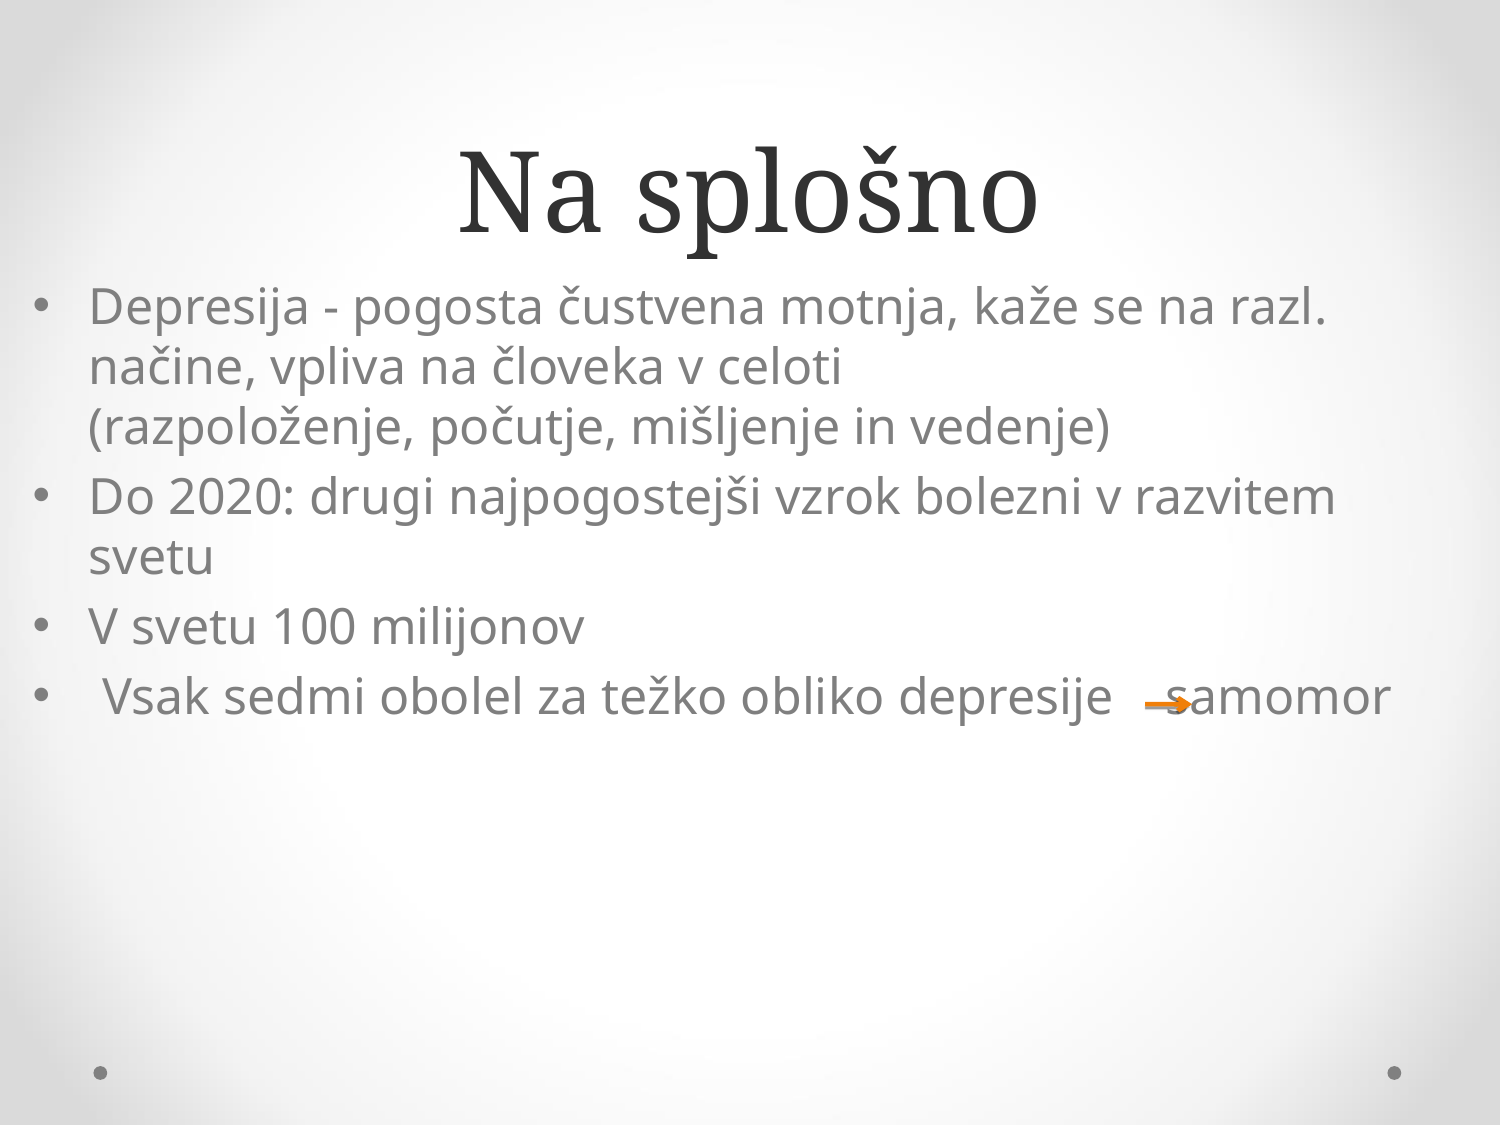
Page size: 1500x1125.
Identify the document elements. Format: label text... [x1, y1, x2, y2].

title Na splošno [75, 0, 1425, 263]
picture [0, 0, 1500, 1125]
list Depresija - pogosta čustvena motnja, kaže se na razl. načine, vpliva na človeka v celoti (razpoloženje, počutje, mišljenje in vedenje) Do 2020: drugi najpogostejši vzrok bolezni v razvitem svetu V svetu 100 milijonov Vsak sedmi obolel za težko obliko depresije samomor [17, 267, 1447, 1010]
